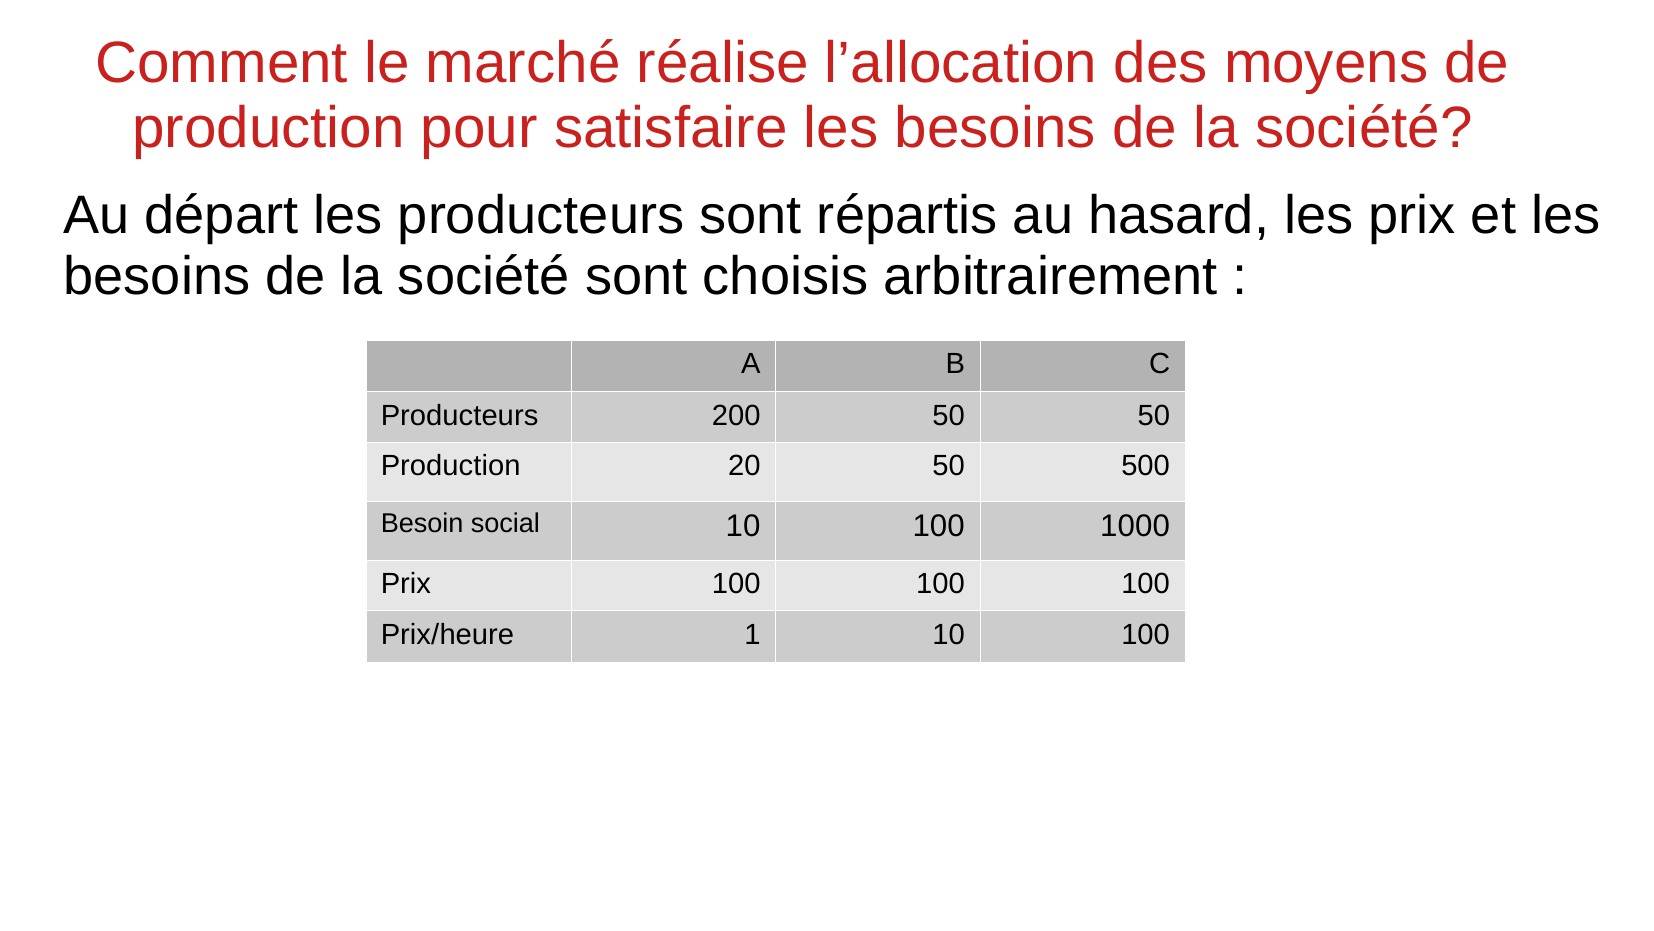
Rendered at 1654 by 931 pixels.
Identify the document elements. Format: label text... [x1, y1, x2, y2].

table_cell 200 [572, 392, 775, 442]
table_cell Producteurs [367, 392, 571, 442]
table_cell 1000 [981, 502, 1185, 560]
table_header B [776, 341, 980, 391]
table_cell 100 [776, 502, 980, 560]
table_header A [572, 341, 775, 391]
table_cell 10 [572, 502, 775, 560]
table_cell Besoin social [367, 502, 571, 560]
table_cell Prix/heure [367, 611, 571, 662]
title Comment le marché réalise l’allocation des moyens de production pour satisfaire les besoins de la société? [82, 0, 1525, 177]
table_cell 100 [981, 561, 1185, 610]
table_cell Prix [367, 561, 571, 610]
table_cell 100 [981, 611, 1185, 662]
table_cell 500 [981, 443, 1185, 501]
table_cell Production [367, 443, 571, 501]
text_box Au départ les producteurs sont répartis au hasard, les prix et les besoins de la société sont choisis arbitrairement : [48, 177, 1630, 314]
table_cell 100 [572, 561, 775, 610]
table_header C [981, 341, 1185, 391]
table_cell 10 [776, 611, 980, 662]
table_cell 20 [572, 443, 775, 501]
table_cell 1 [572, 611, 775, 662]
table_cell 50 [776, 443, 980, 501]
table_cell 100 [776, 561, 980, 610]
table_header [367, 341, 571, 391]
table_cell 50 [981, 392, 1185, 442]
table_cell 50 [776, 392, 980, 442]
